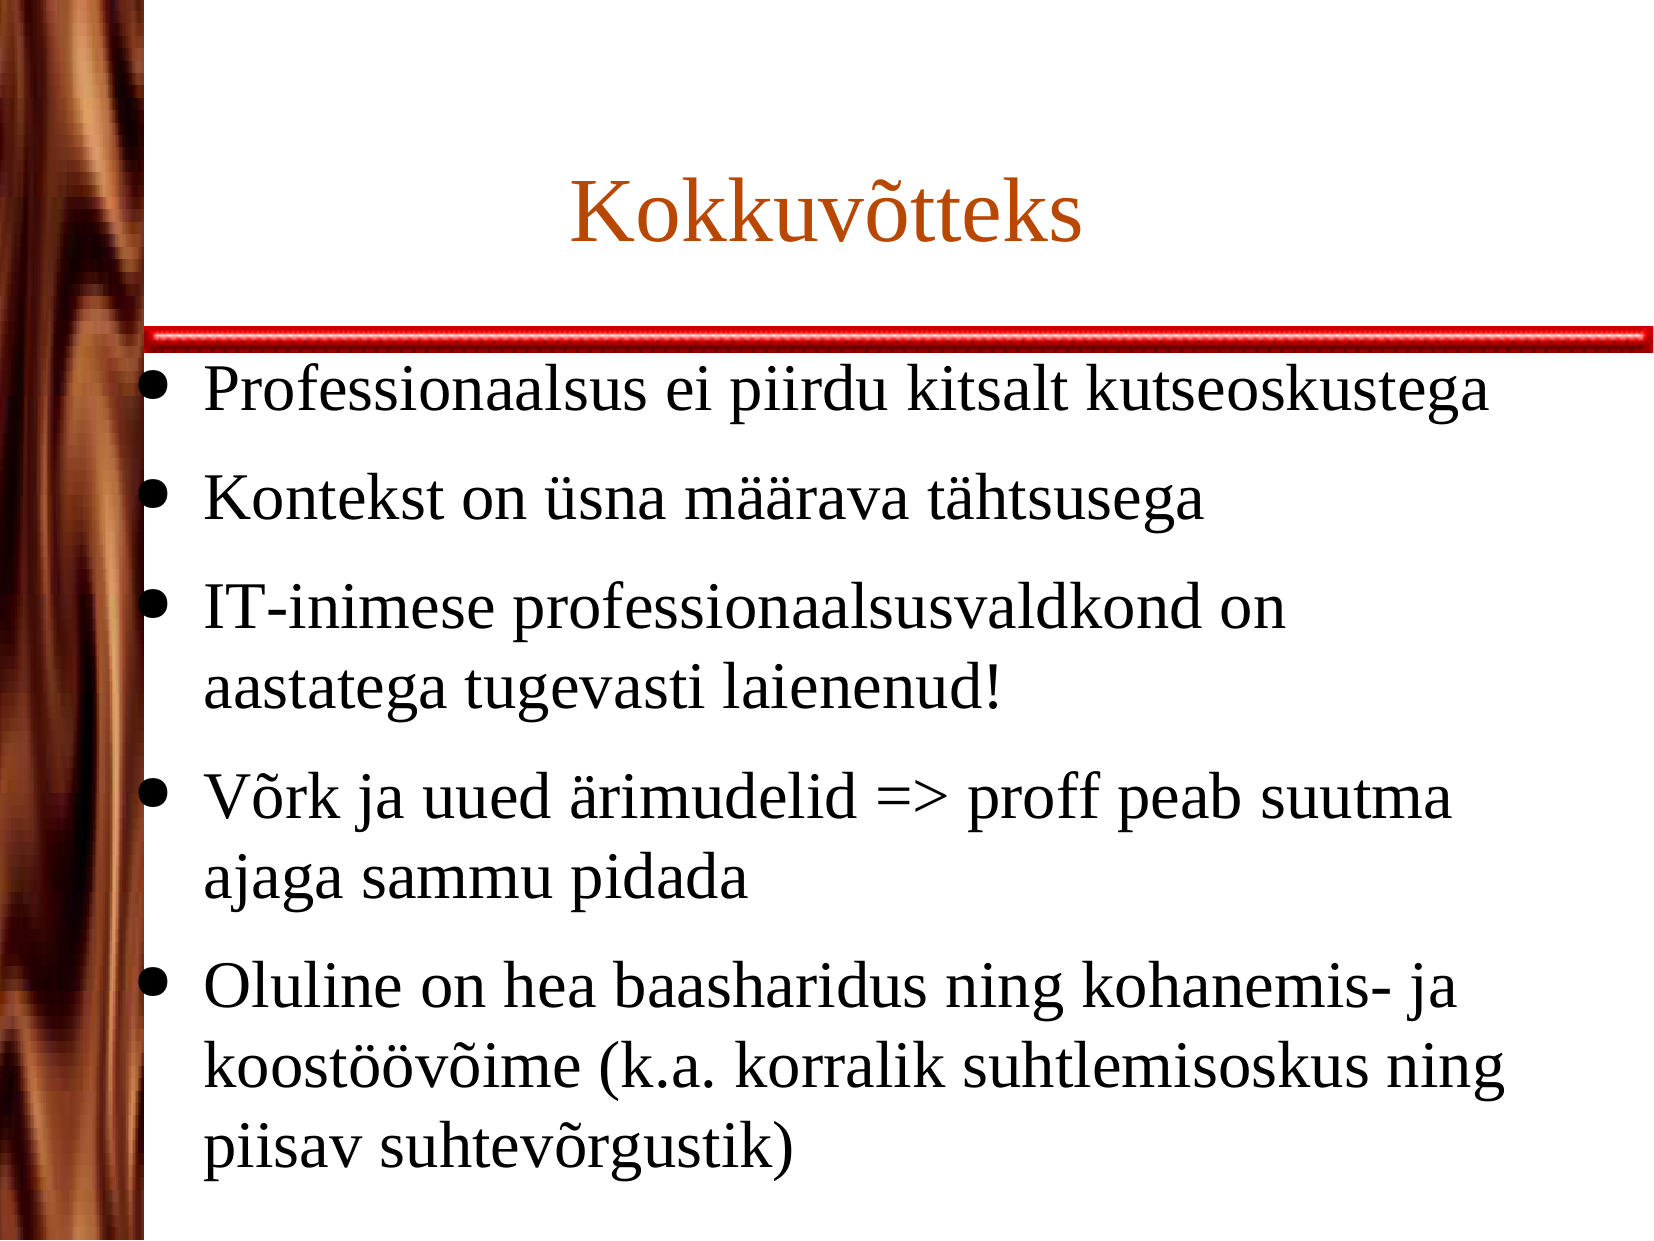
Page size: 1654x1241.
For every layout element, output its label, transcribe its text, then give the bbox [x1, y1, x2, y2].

title Kokkuvõtteks [121, 98, 1533, 314]
picture [0, 0, 1654, 1240]
list Professionaalsus ei piirdu kitsalt kutseoskustega Kontekst on üsna määrava tähtsusega IT-inimese professionaalsusvaldkond on aastatega tugevasti laienenud! Võrk ja uued ärimudelid => proff peab suutma ajaga sammu pidada Oluline on hea baasharidus ning kohanemis- ja koostöövõime (k.a. korralik suhtlemisoskus ning piisav suhtevõrgustik) [121, 344, 1533, 1177]
